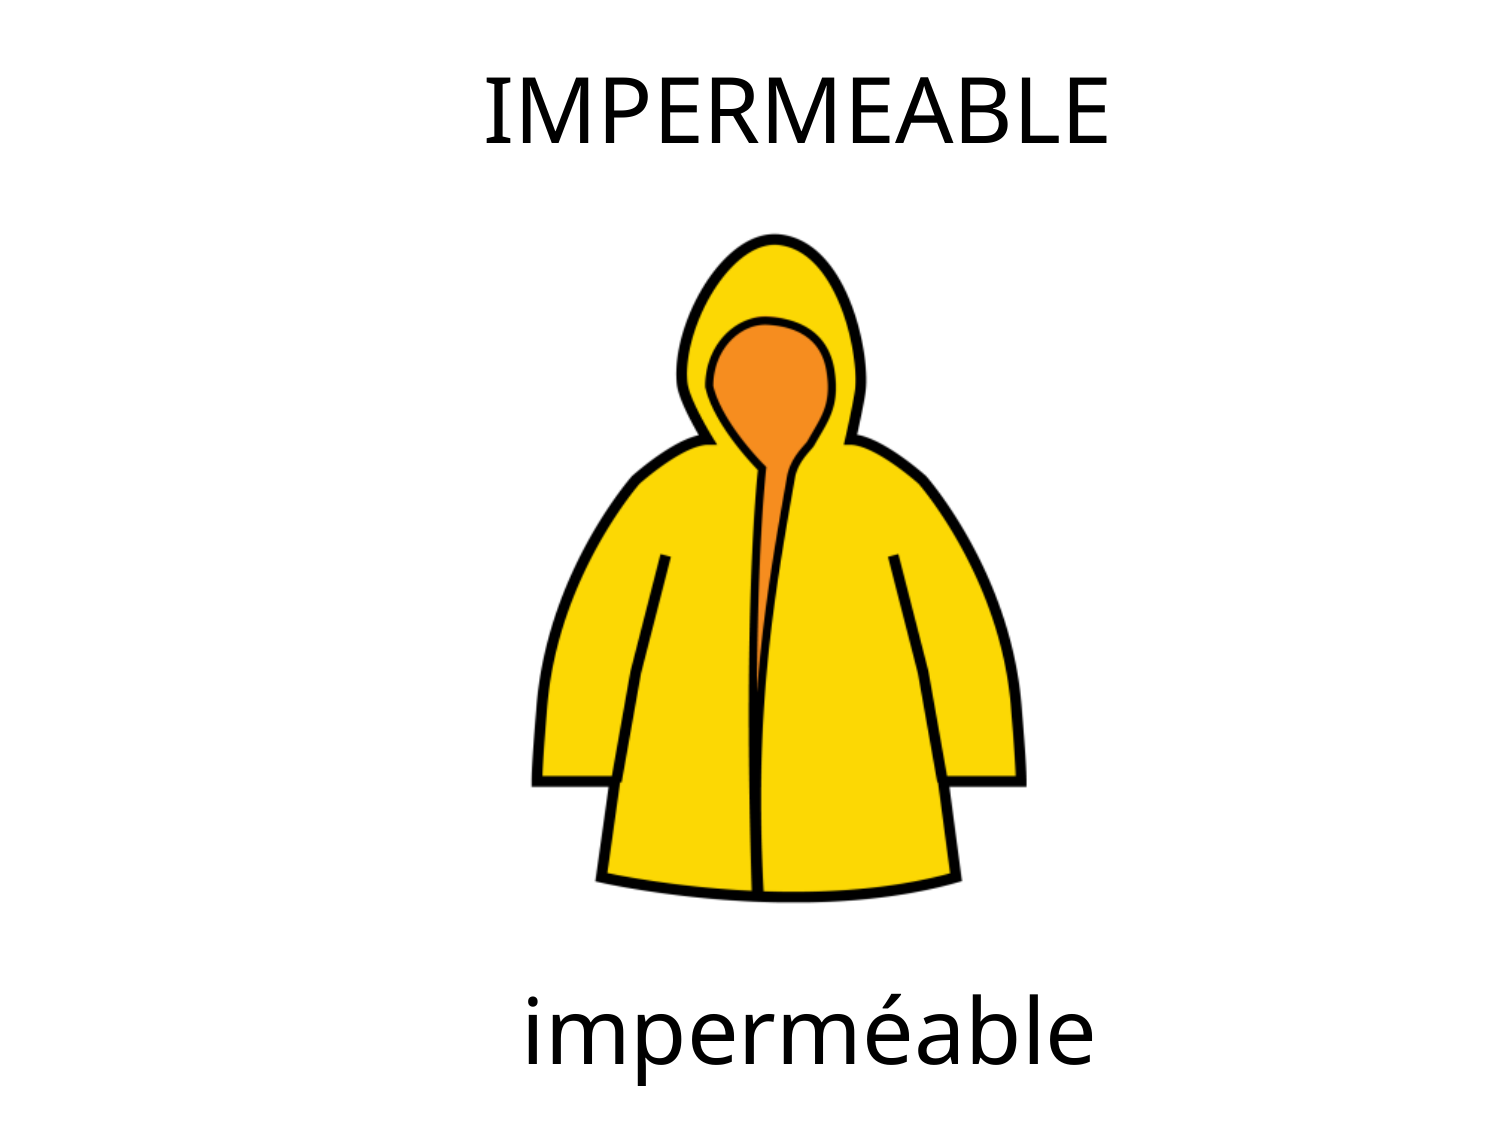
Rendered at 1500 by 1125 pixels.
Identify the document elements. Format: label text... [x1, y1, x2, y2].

picture [407, 196, 1152, 941]
text_box imperméable [206, 964, 1414, 1092]
title IMPERMEABLE [194, 42, 1402, 171]
